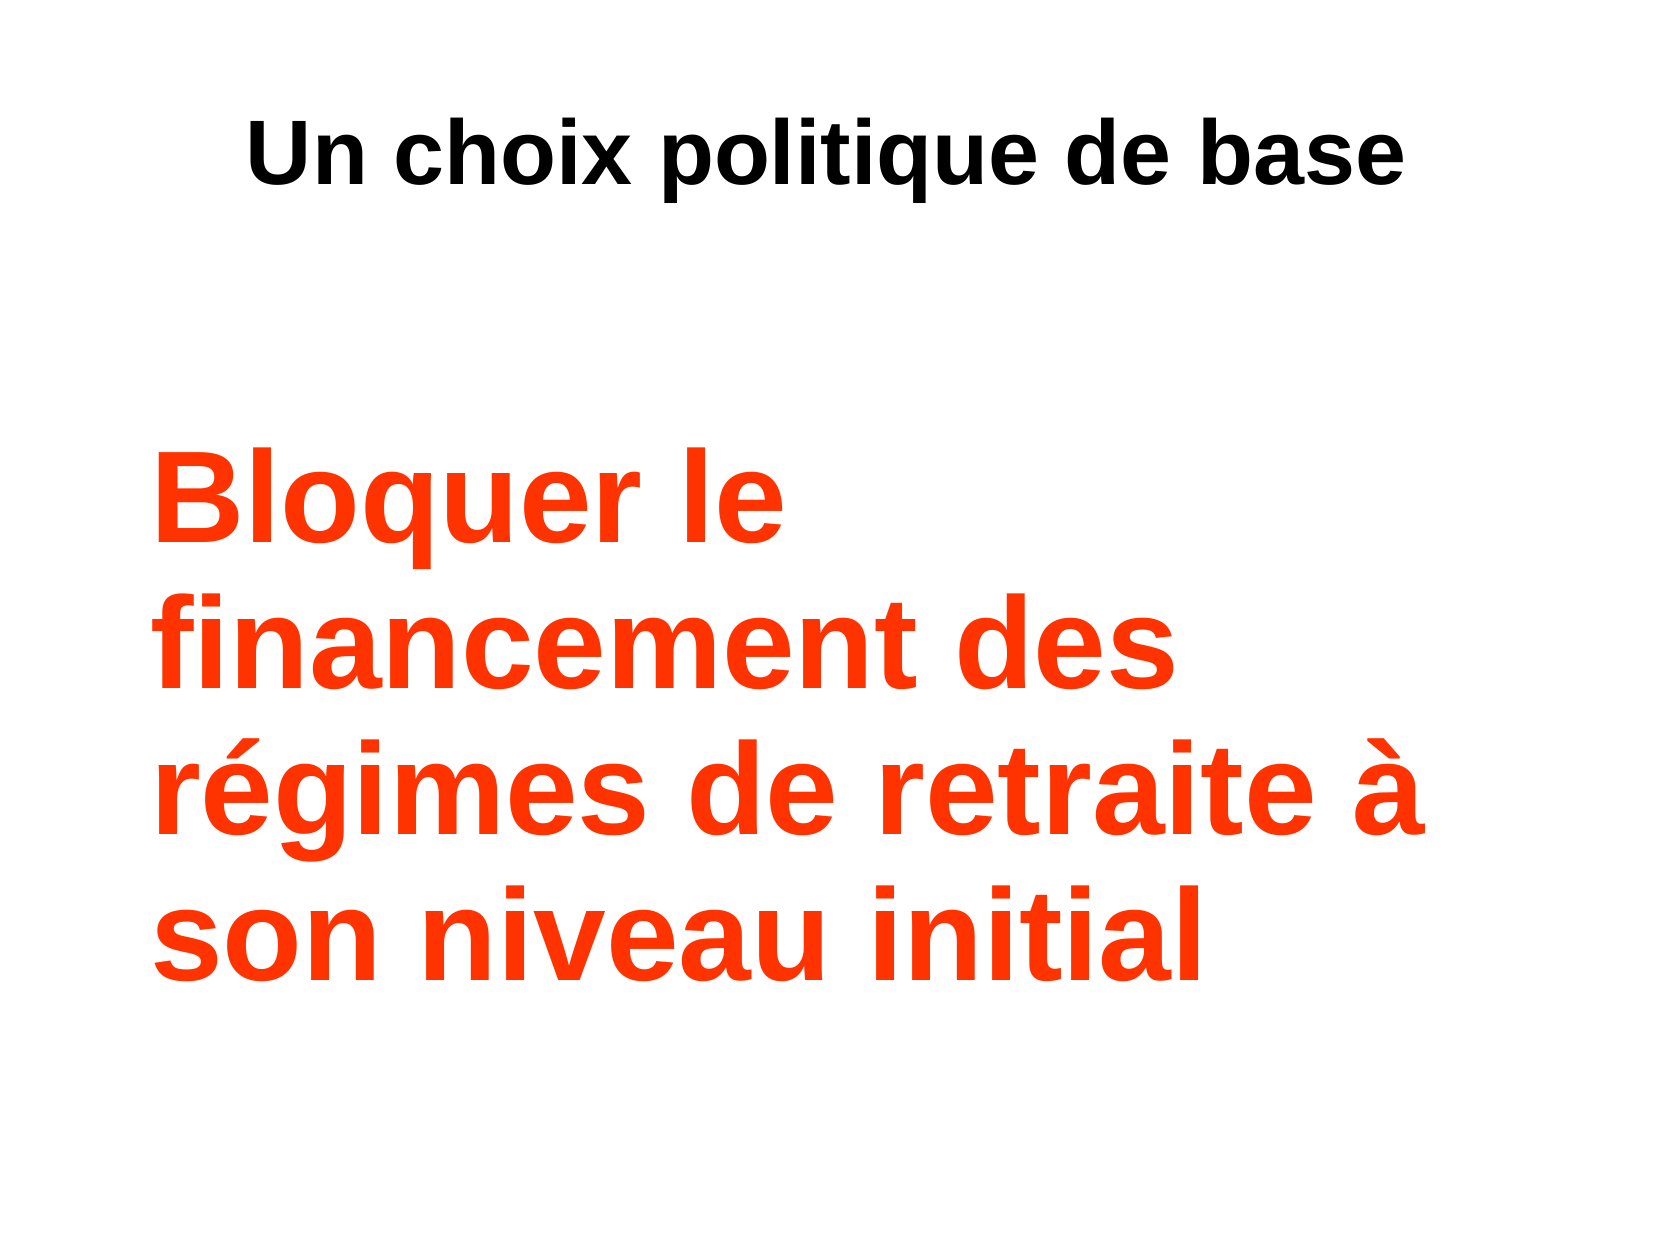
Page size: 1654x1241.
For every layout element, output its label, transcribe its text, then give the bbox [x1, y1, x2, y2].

title Un choix politique de base [82, 49, 1571, 257]
list Bloquer le financement des régimes de retraite à son niveau initial [82, 290, 1571, 1010]
